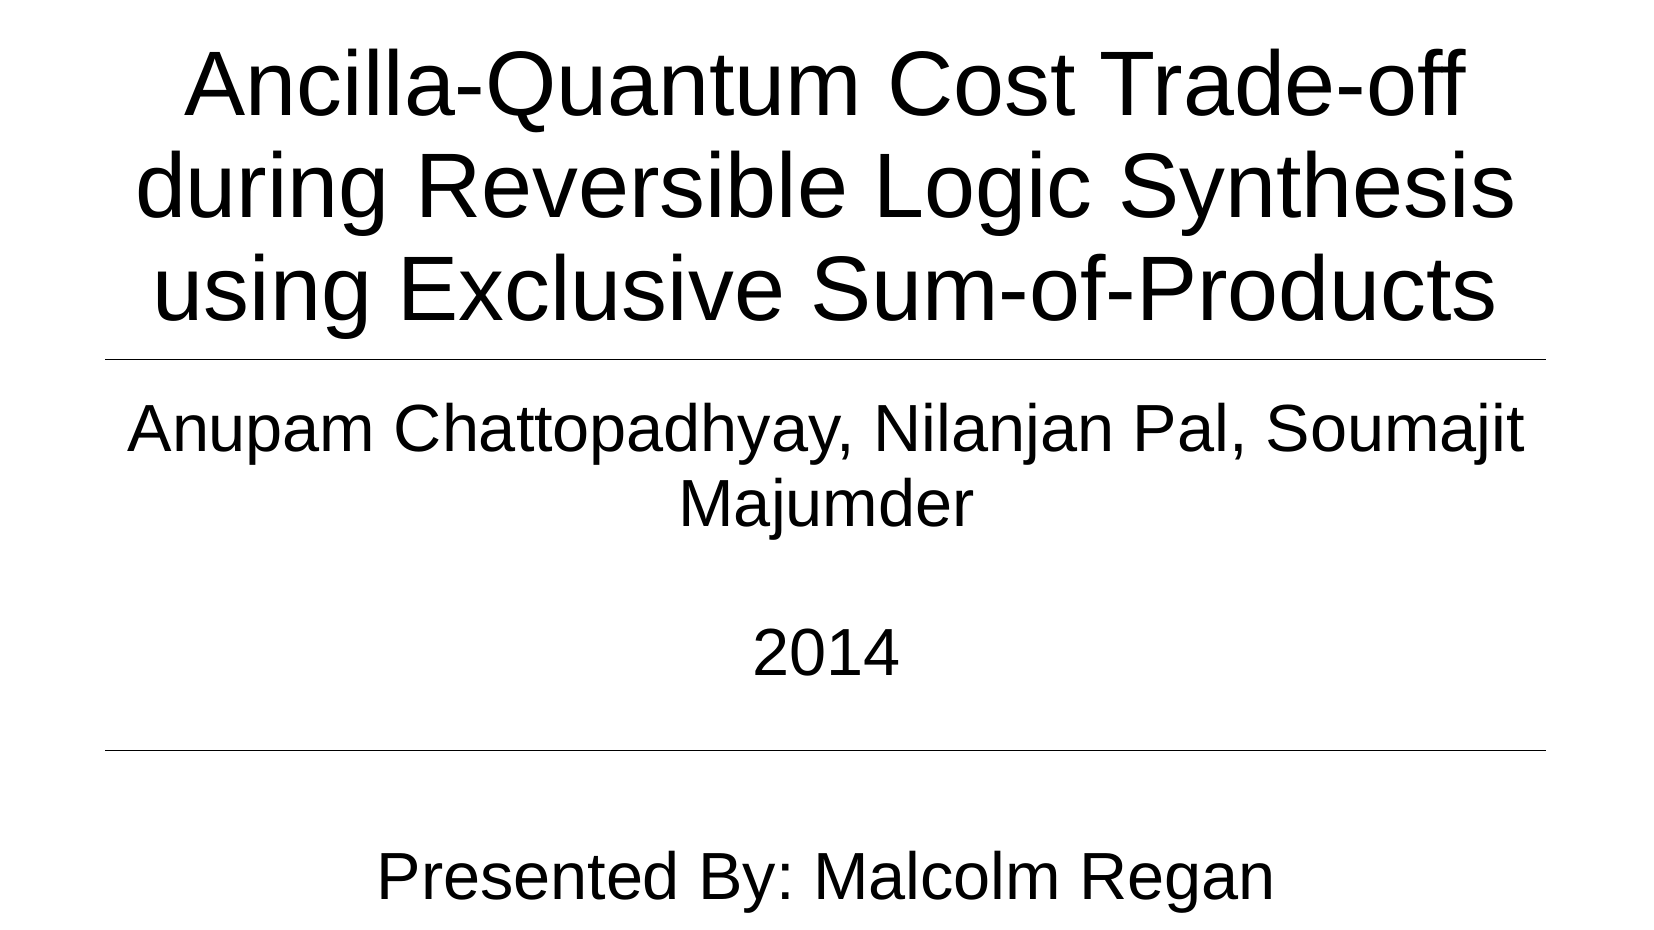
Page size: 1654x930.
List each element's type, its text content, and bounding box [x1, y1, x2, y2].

subtitle Anupam Chattopadhyay, Nilanjan Pal, Soumajit Majumder 2014 Presented By: Malcolm Regan [82, 404, 1571, 901]
title Ancilla-Quantum Cost Trade-off during Reversible Logic Synthesis using Exclusive Sum-of-Products [82, 56, 1571, 315]
